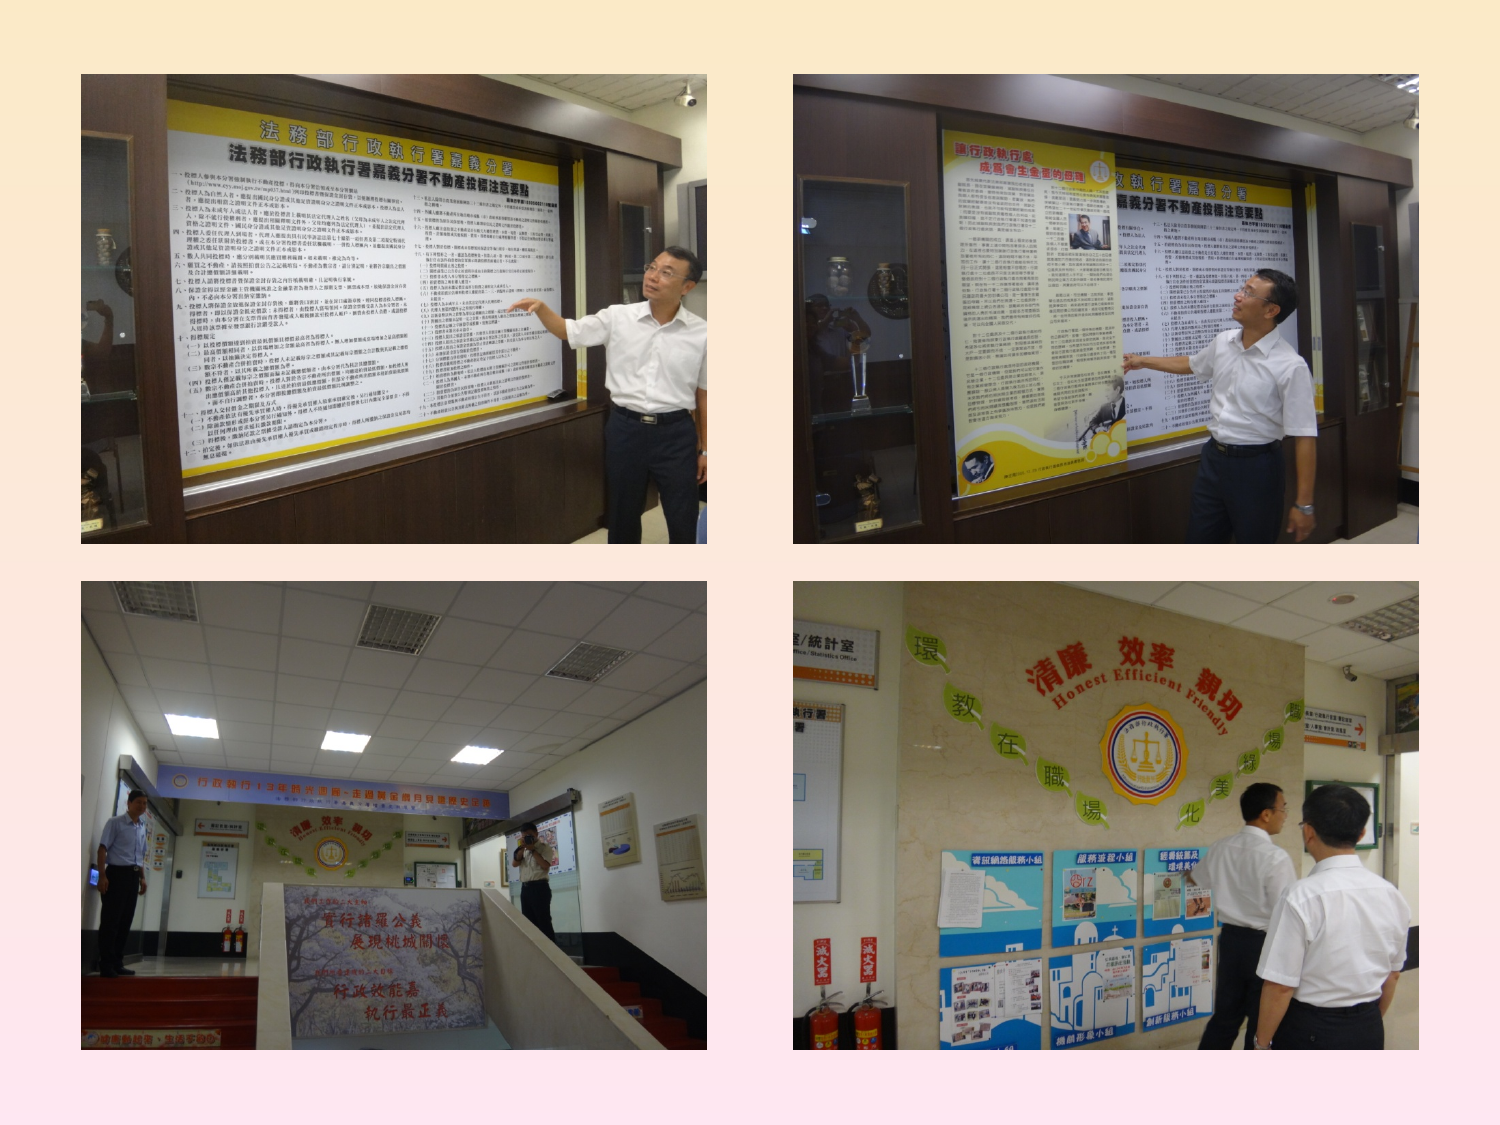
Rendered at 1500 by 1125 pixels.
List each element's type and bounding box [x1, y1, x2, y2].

picture [81, 581, 707, 1051]
picture [793, 75, 1419, 544]
picture [793, 581, 1419, 1051]
picture [81, 75, 707, 544]
